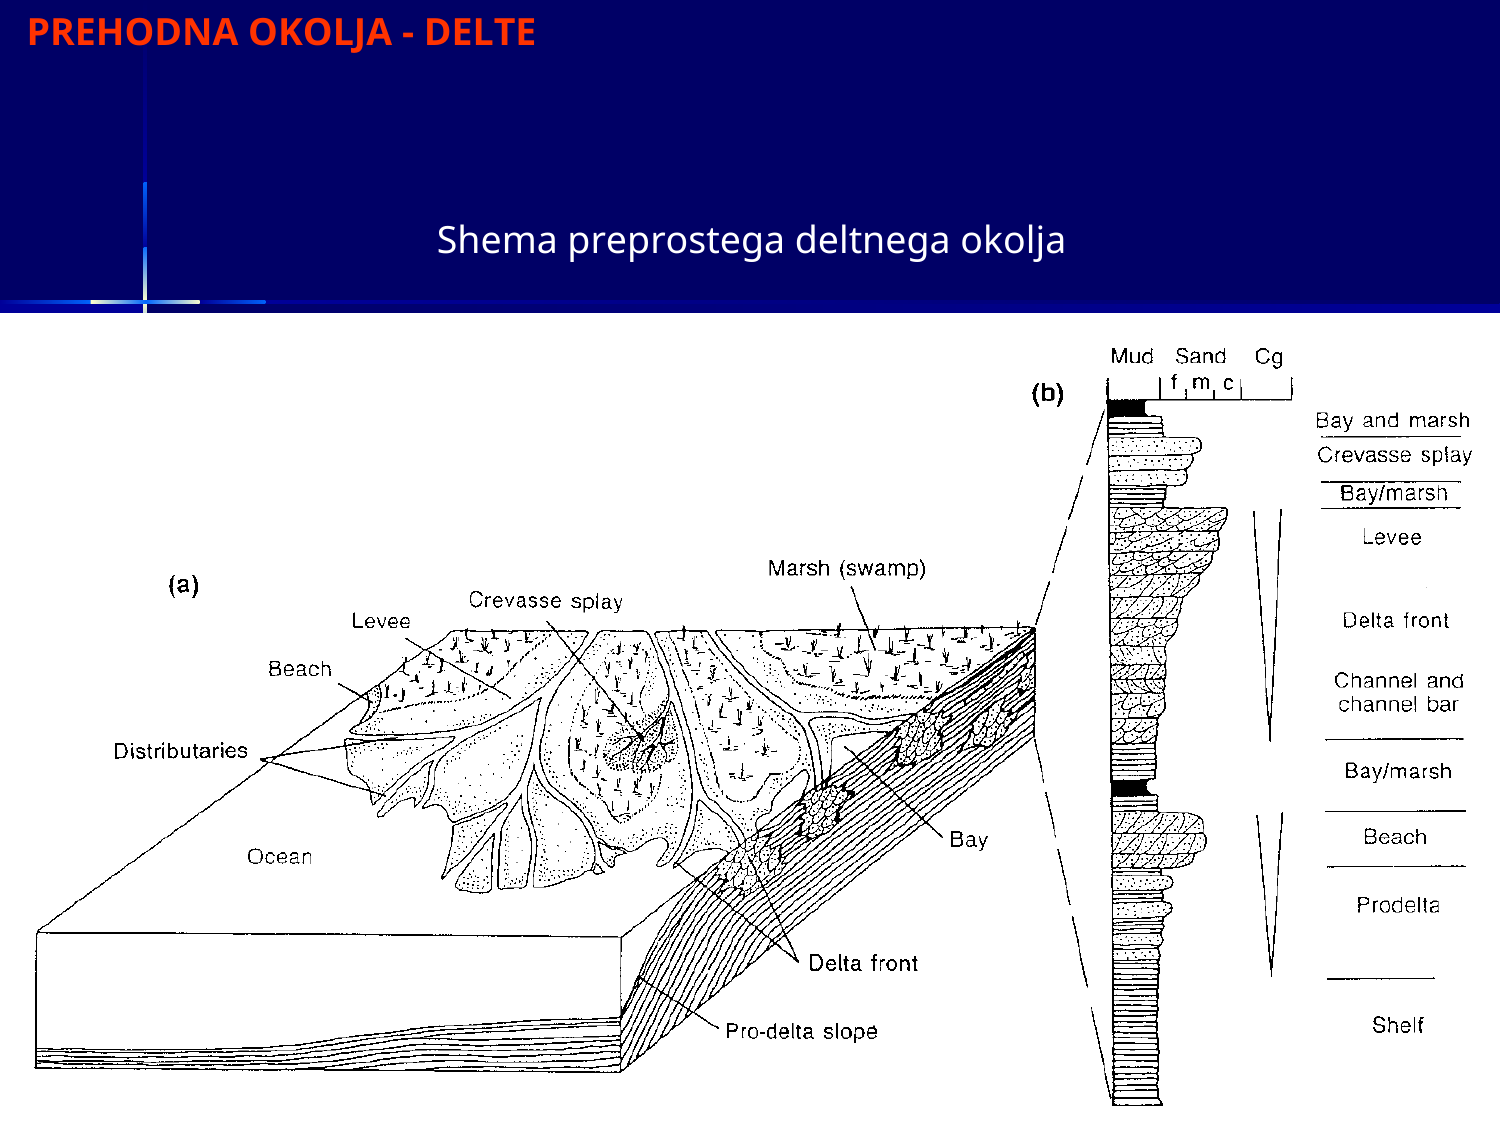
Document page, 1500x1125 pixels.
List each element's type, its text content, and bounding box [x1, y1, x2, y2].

text_box PREHODNA OKOLJA - DELTE [11, 0, 552, 61]
text_box Shema preprostega deltnega okolja [422, 207, 1082, 269]
picture [0, 313, 1500, 1125]
